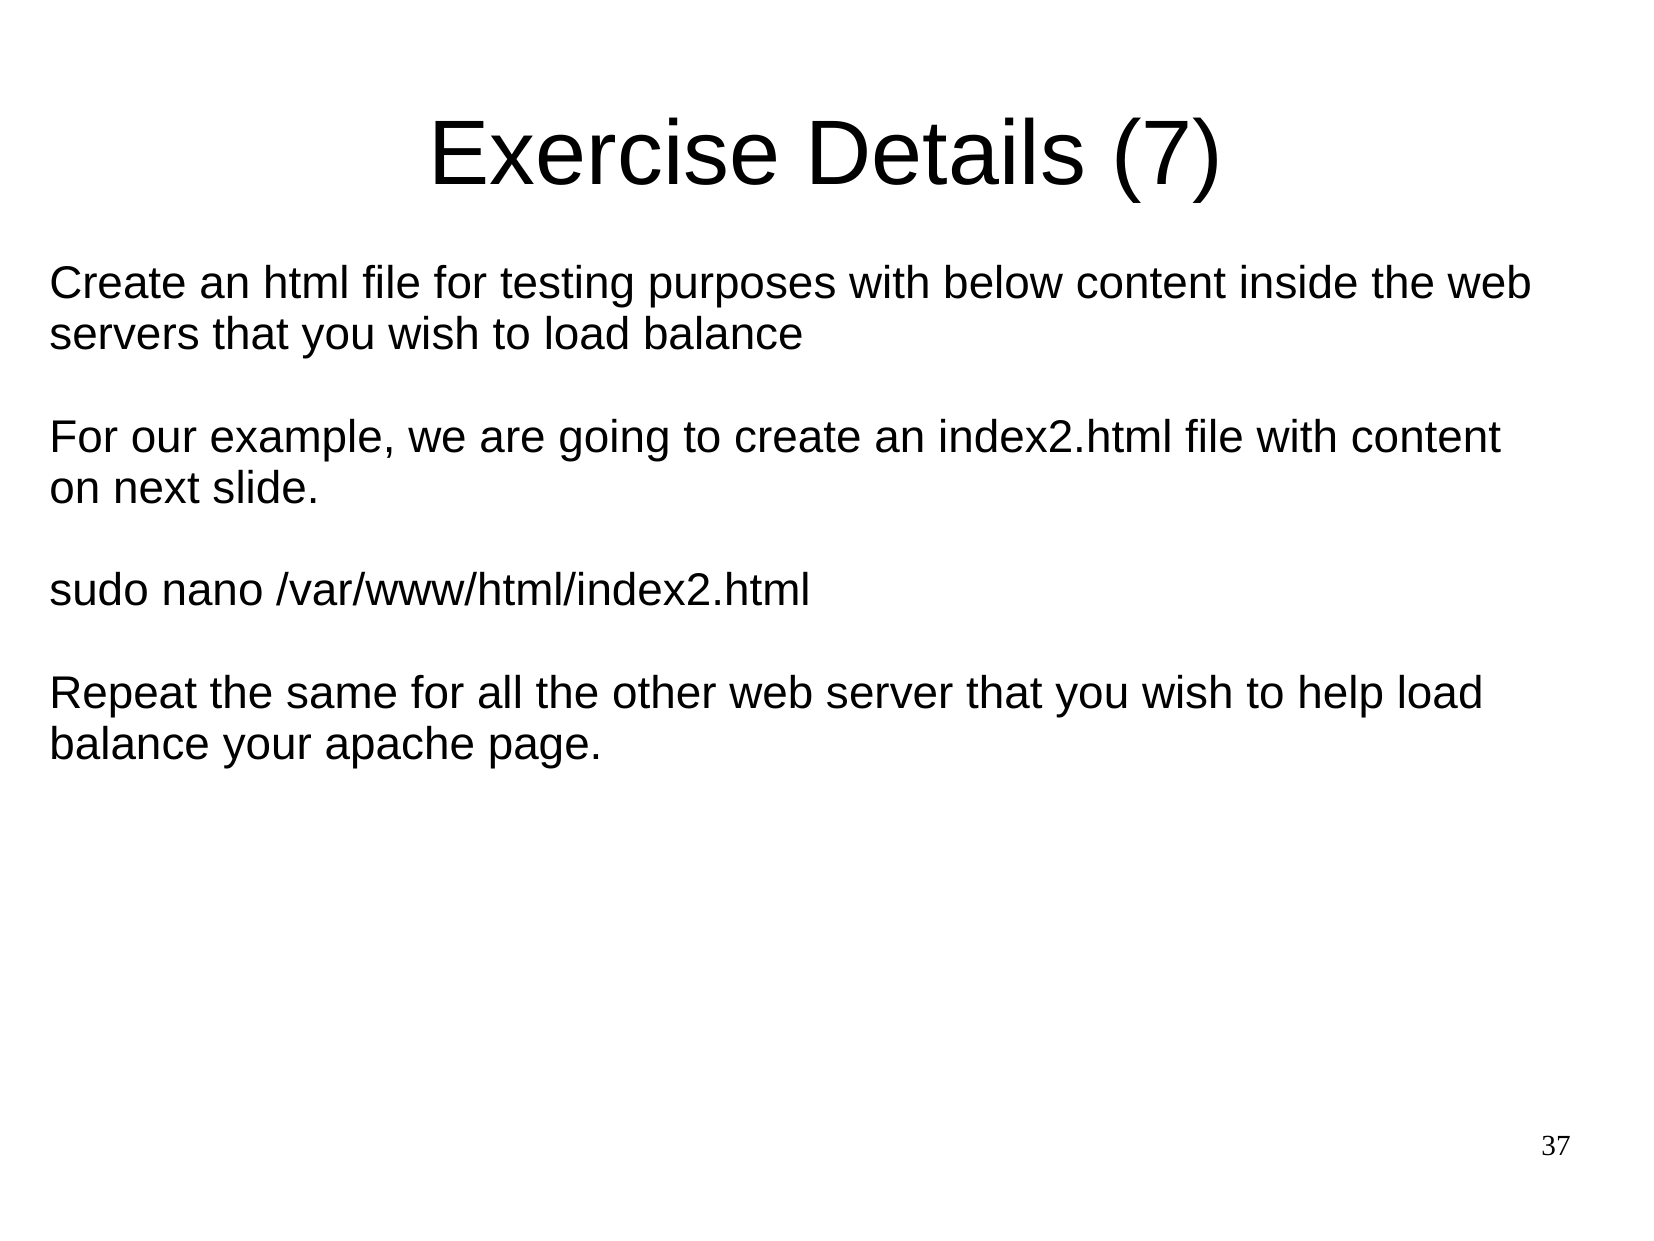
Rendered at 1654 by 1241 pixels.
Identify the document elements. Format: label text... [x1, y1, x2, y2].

title Create an html file for testing purposes with below content inside the web servers that you wish to load balance For our example, we are going to create an index2.html file with content on next slide. sudo nano /var/www/html/index2.html Repeat the same for all the other web server that you wish to help load balance your apache page. [49, 238, 1538, 788]
title Exercise Details (7) [82, 49, 1571, 257]
